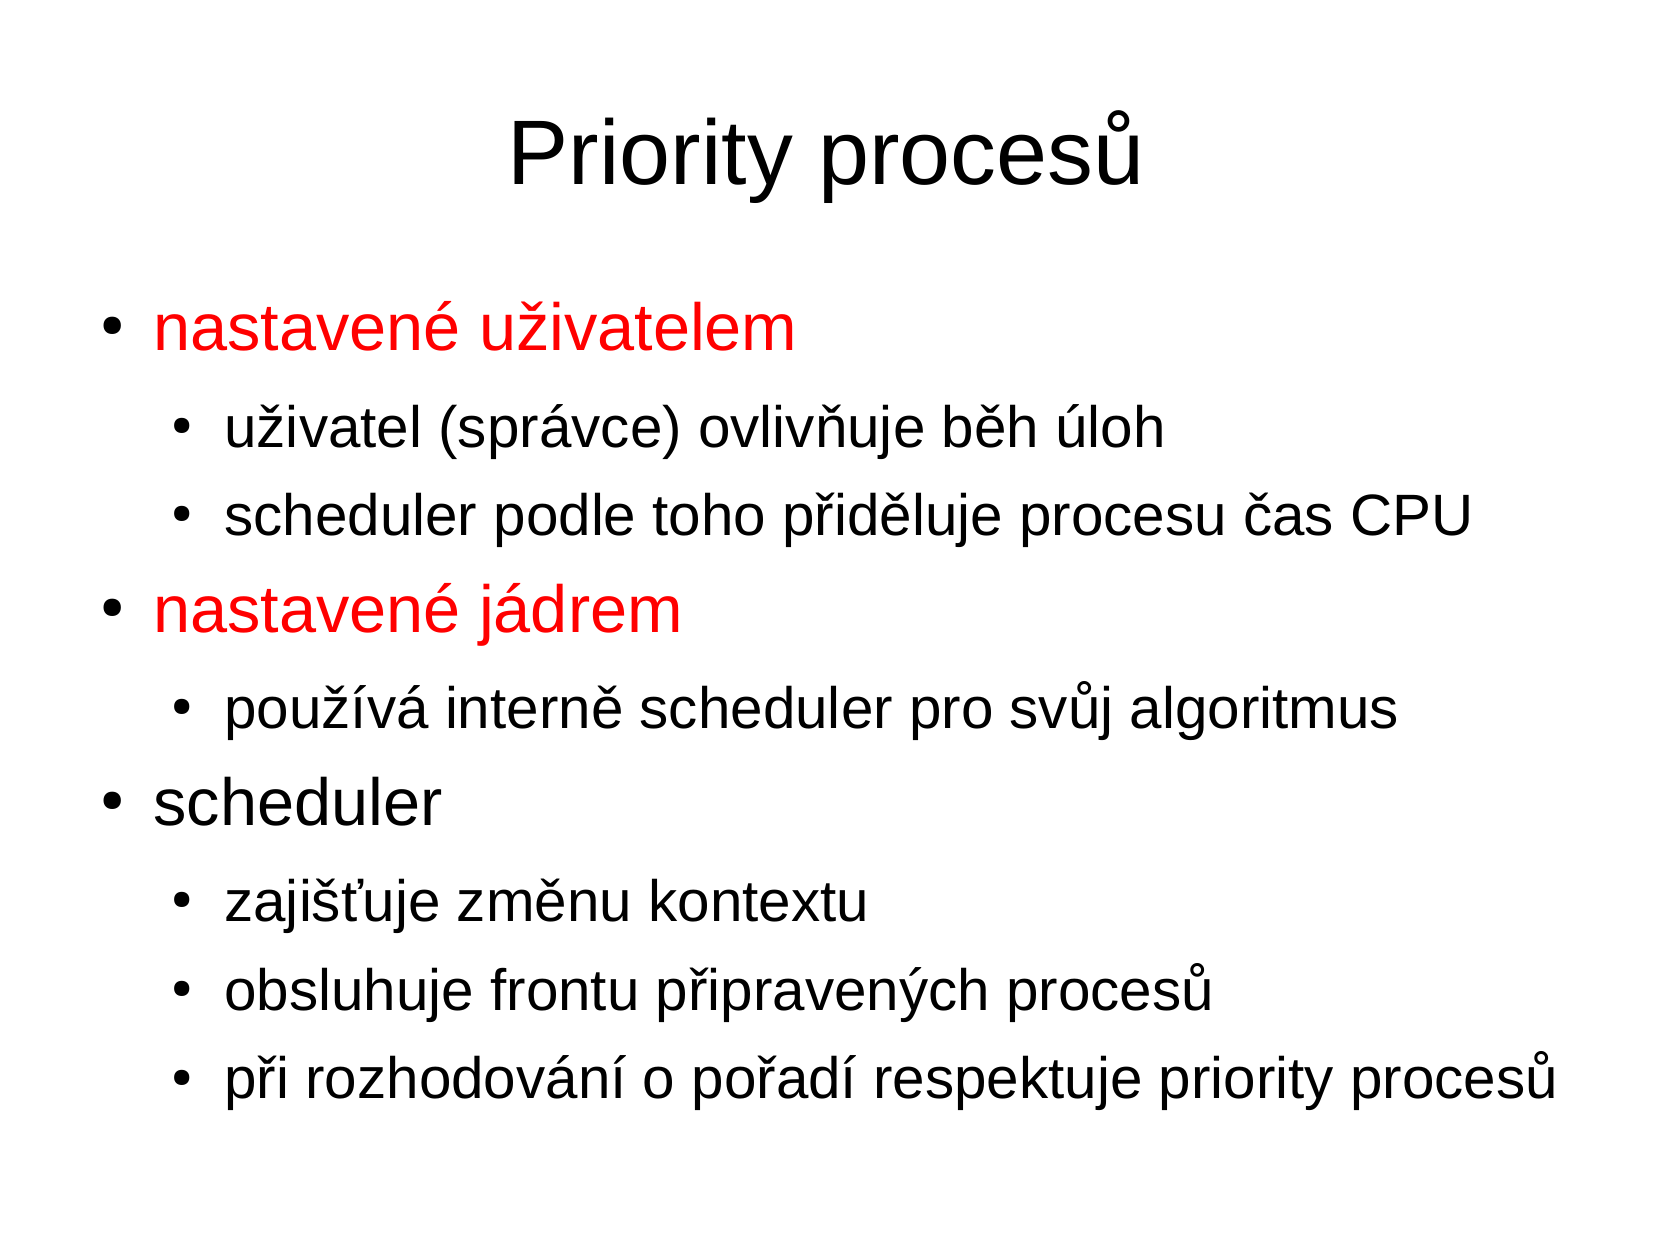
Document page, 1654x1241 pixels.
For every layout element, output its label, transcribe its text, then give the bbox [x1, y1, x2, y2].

list nastavené uživatelem uživatel (správce) ovlivňuje běh úloh scheduler podle toho přiděluje procesu čas CPU nastavené jádrem používá interně scheduler pro svůj algoritmus scheduler zajišťuje změnu kontextu obsluhuje frontu připravených procesů při rozhodování o pořadí respektuje priority procesů [82, 290, 1571, 1112]
title Priority procesů [82, 56, 1571, 250]
